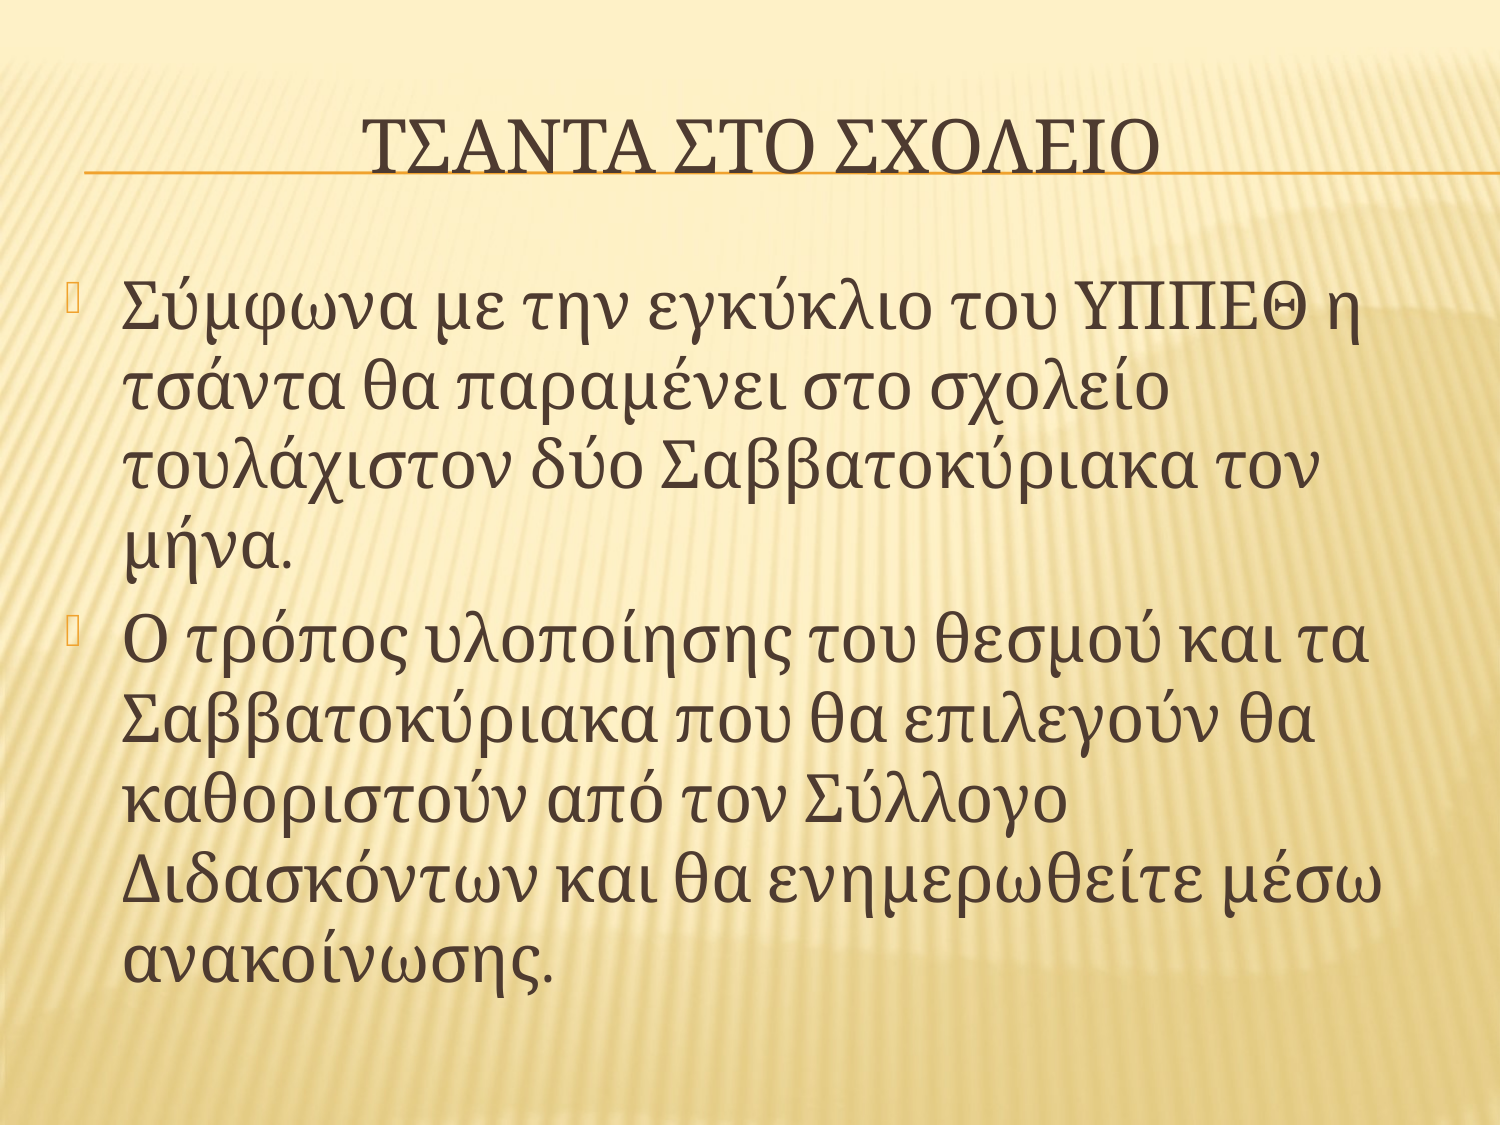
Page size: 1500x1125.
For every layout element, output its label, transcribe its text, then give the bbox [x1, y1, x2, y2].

picture [0, 0, 1500, 1125]
title Τσαντα στο σχολειο [50, 75, 1475, 213]
list Σύμφωνα με την εγκύκλιο του ΥΠΠΕΘ η τσάντα θα παραμένει στο σχολείο τουλάχιστον δύο Σαββατοκύριακα τον μήνα. Ο τρόπος υλοποίησης του θεσμού και τα Σαββατοκύριακα που θα επιλεγούν θα καθοριστούν από τον Σύλλογο Διδασκόντων και θα ενημερωθείτε μέσω ανακοίνωσης. [50, 254, 1475, 998]
